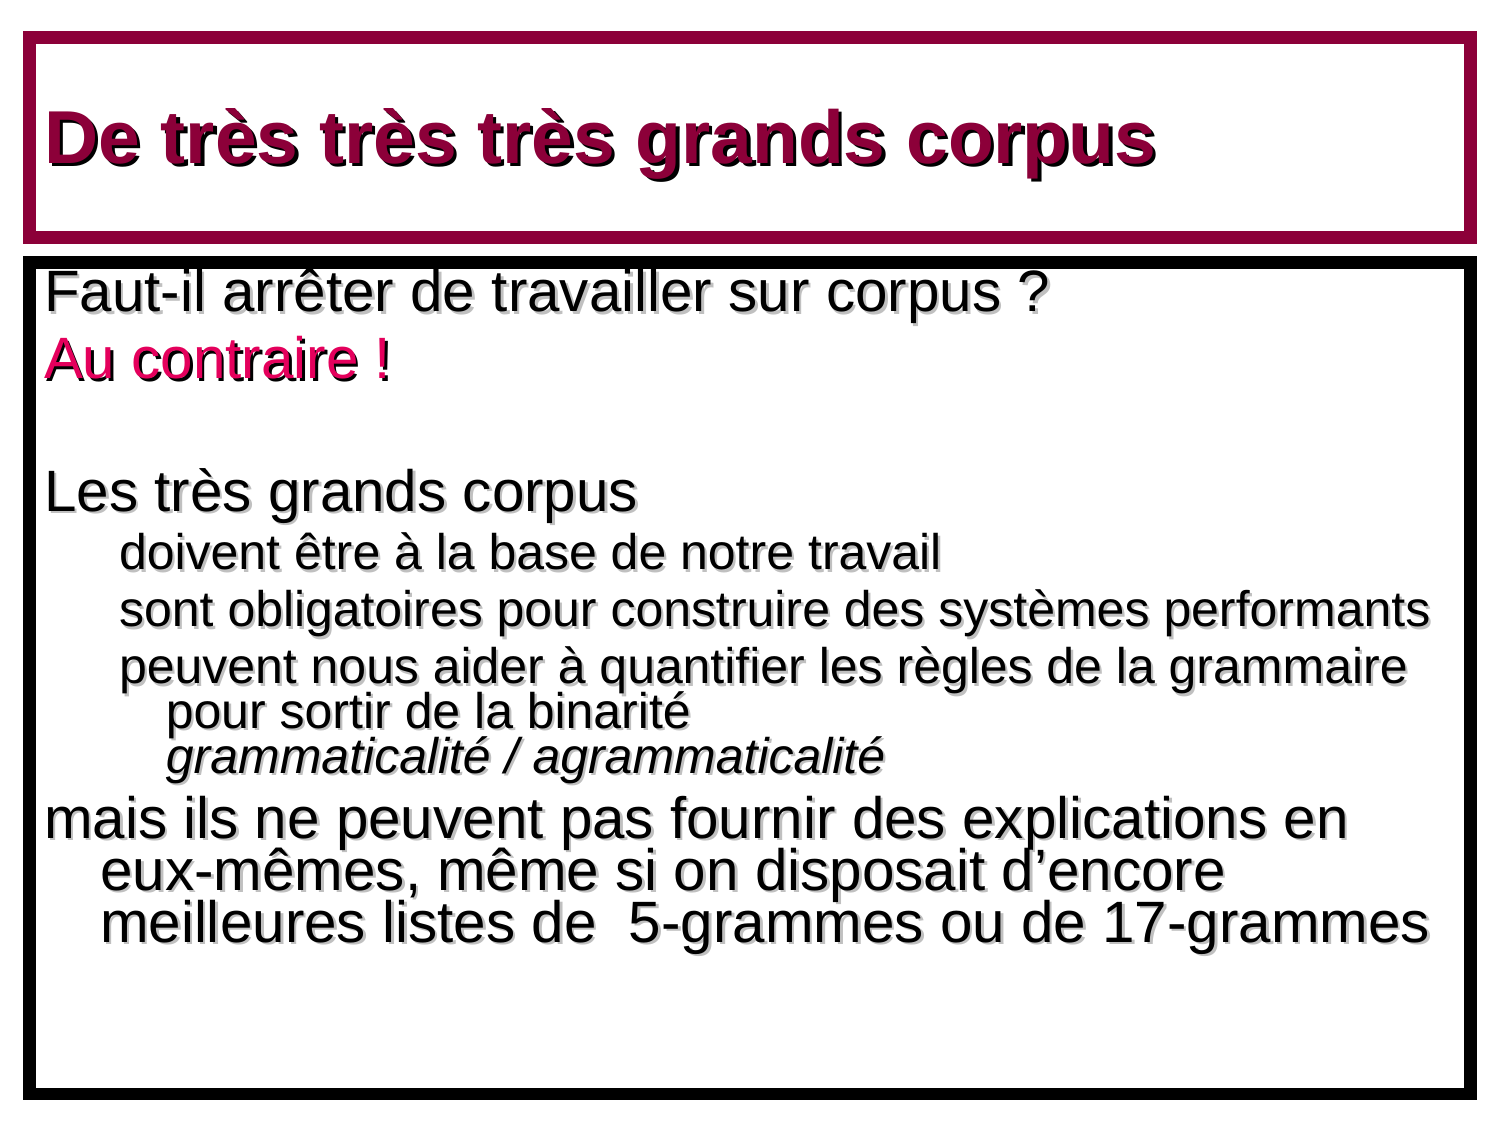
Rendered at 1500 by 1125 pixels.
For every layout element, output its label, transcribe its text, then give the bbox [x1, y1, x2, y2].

list Faut-il arrêter de travailler sur corpus ? Au contraire ! Les très grands corpus doivent être à la base de notre travail sont obligatoires pour construire des systèmes performants peuvent nous aider à quantifier les règles de la grammaire pour sortir de la binarité grammaticalité / agrammaticalité mais ils ne peuvent pas fournir des explications en eux-mêmes, même si on disposait d’encore meilleures listes de 5-grammes ou de 17-grammes [29, 262, 1471, 1095]
title De très très très grands corpus [29, 37, 1471, 238]
